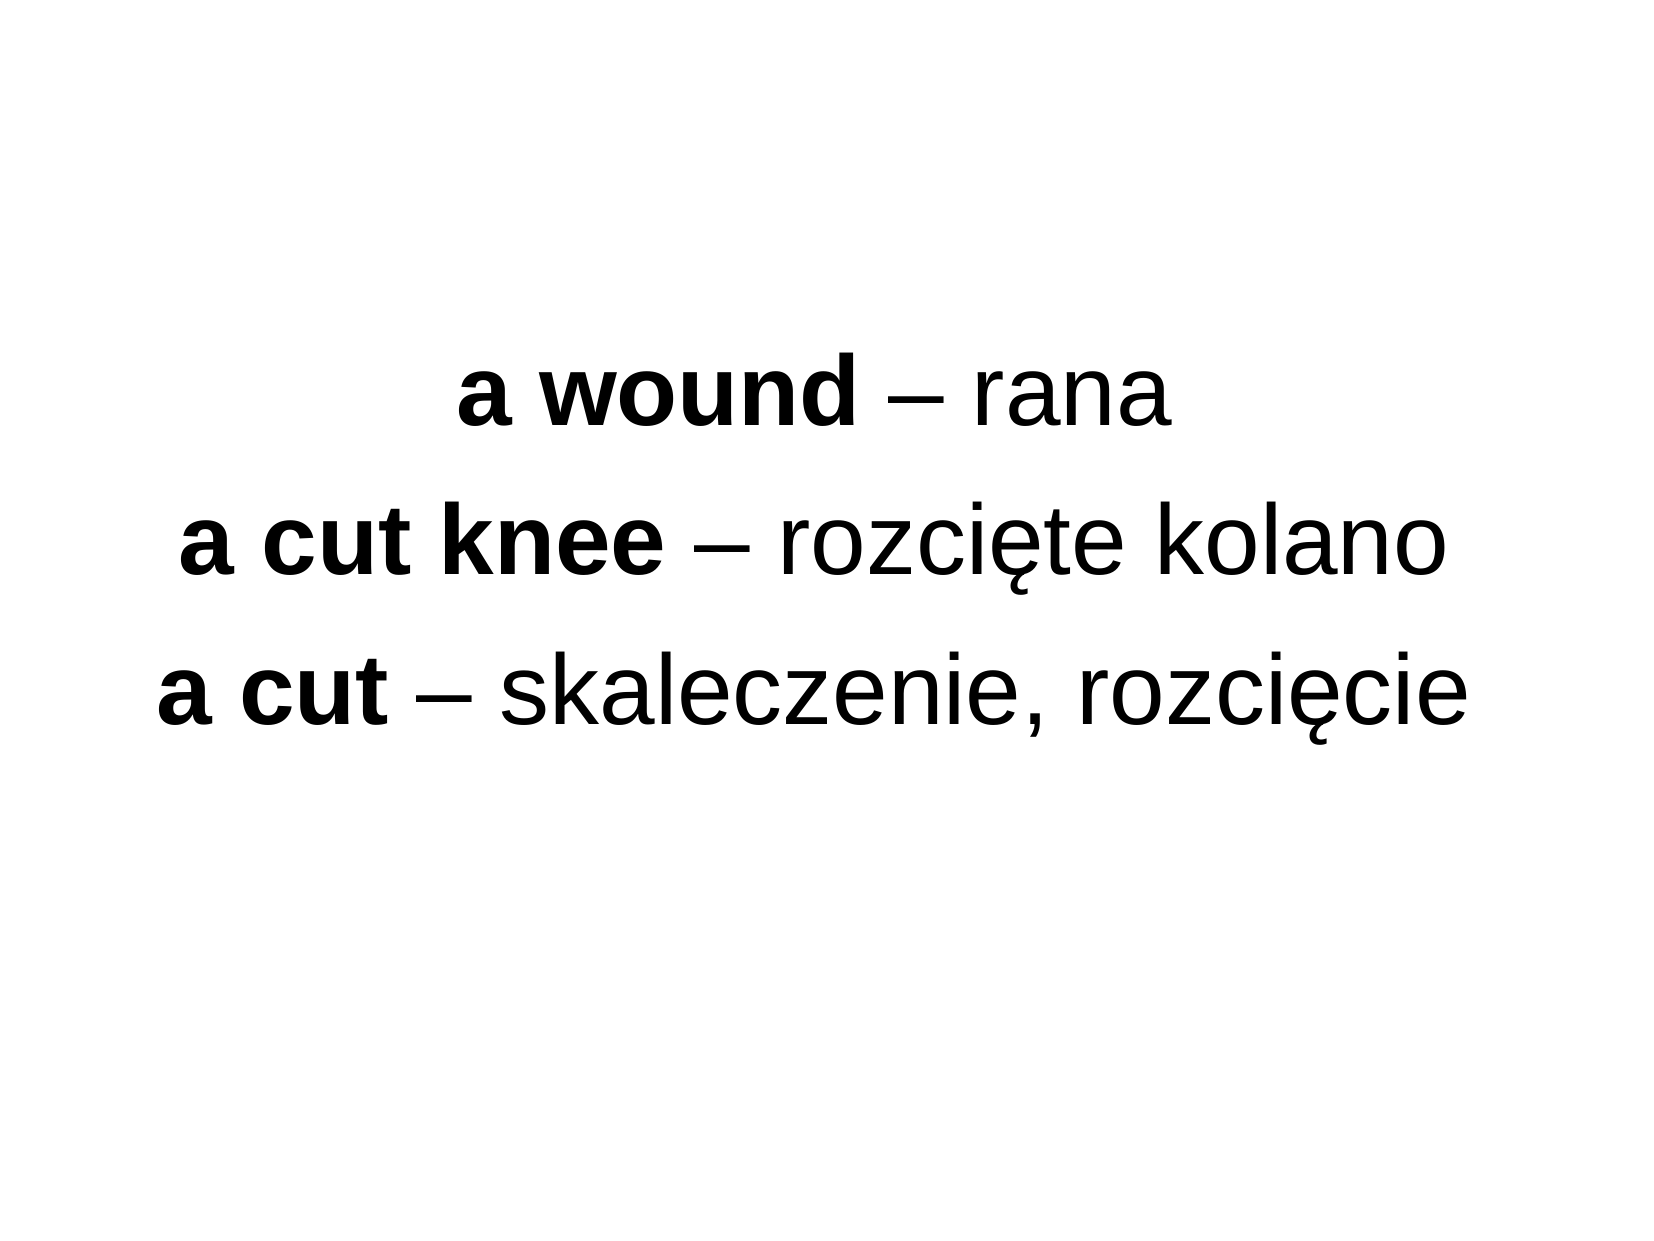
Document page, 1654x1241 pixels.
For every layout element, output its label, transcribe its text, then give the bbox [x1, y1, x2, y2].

list a wound – rana a cut knee – rozcięte kolano a cut – skaleczenie, rozcięcie [69, 325, 1559, 1144]
